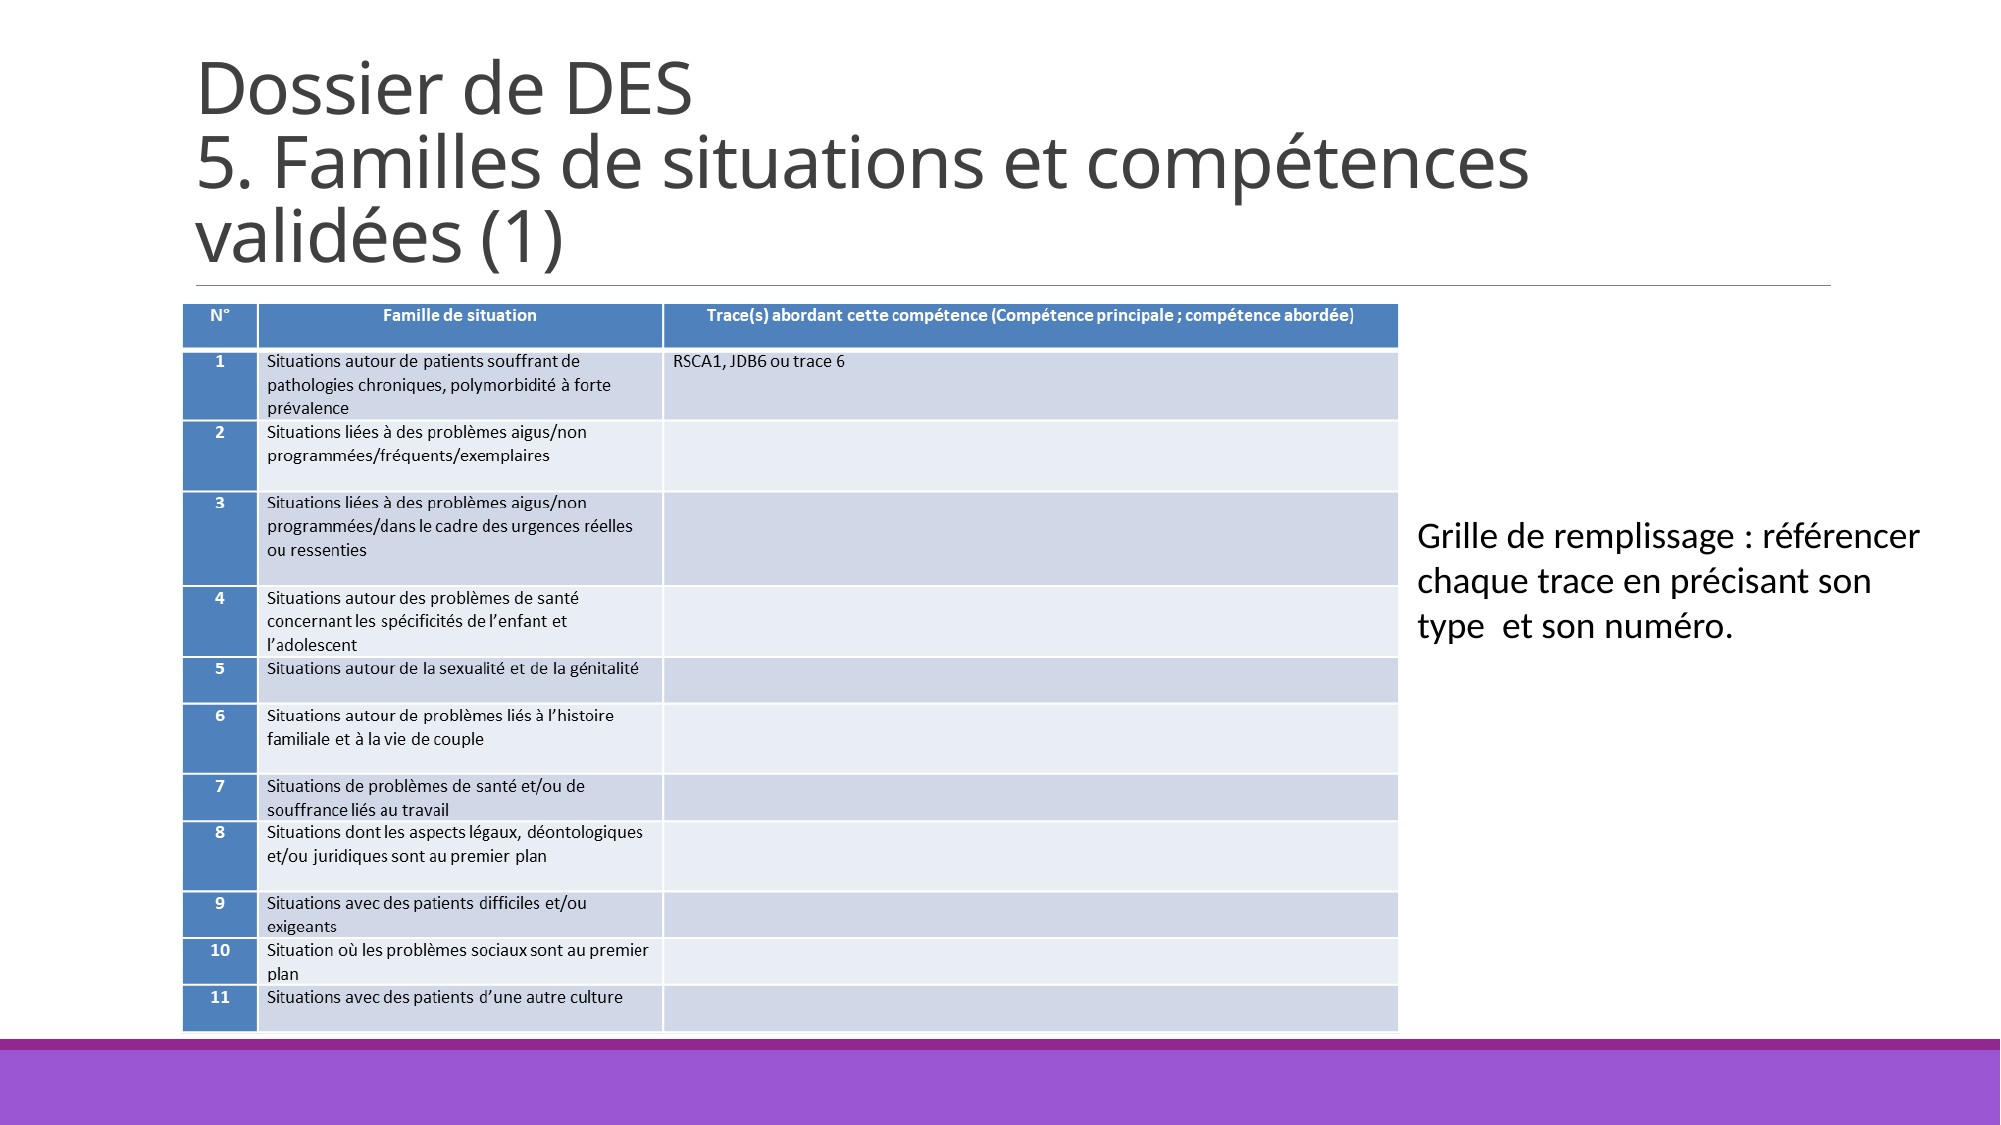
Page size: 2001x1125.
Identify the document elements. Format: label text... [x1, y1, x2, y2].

text_box Grille de remplissage : référencer chaque trace en précisant son type et son numéro. [1402, 503, 1945, 701]
title Dossier de DES 5. Familles de situations et compétences validées (1) [180, 47, 1831, 286]
picture [180, 297, 1403, 1034]
